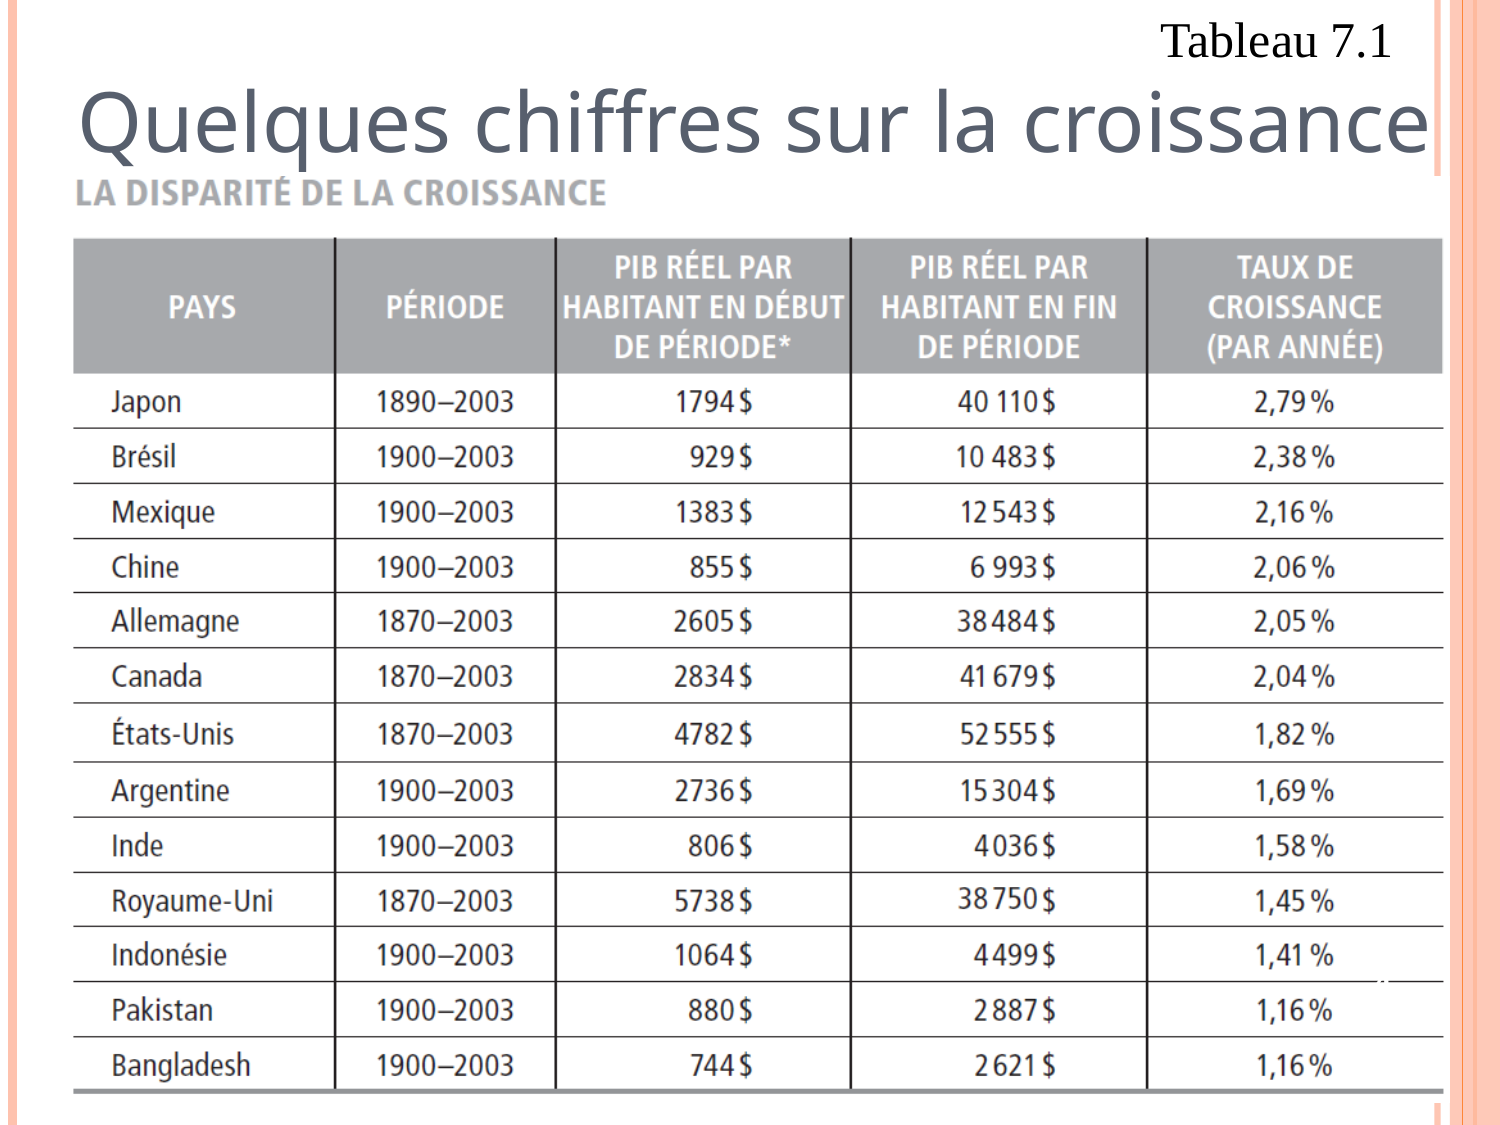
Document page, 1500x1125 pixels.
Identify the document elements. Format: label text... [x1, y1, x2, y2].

text_box Tableau 7.1 [1145, 0, 1409, 75]
picture [62, 176, 1450, 1104]
title Quelques chiffres sur la croissance [62, 37, 1450, 176]
slide_number <numéro> [1333, 940, 1434, 1027]
